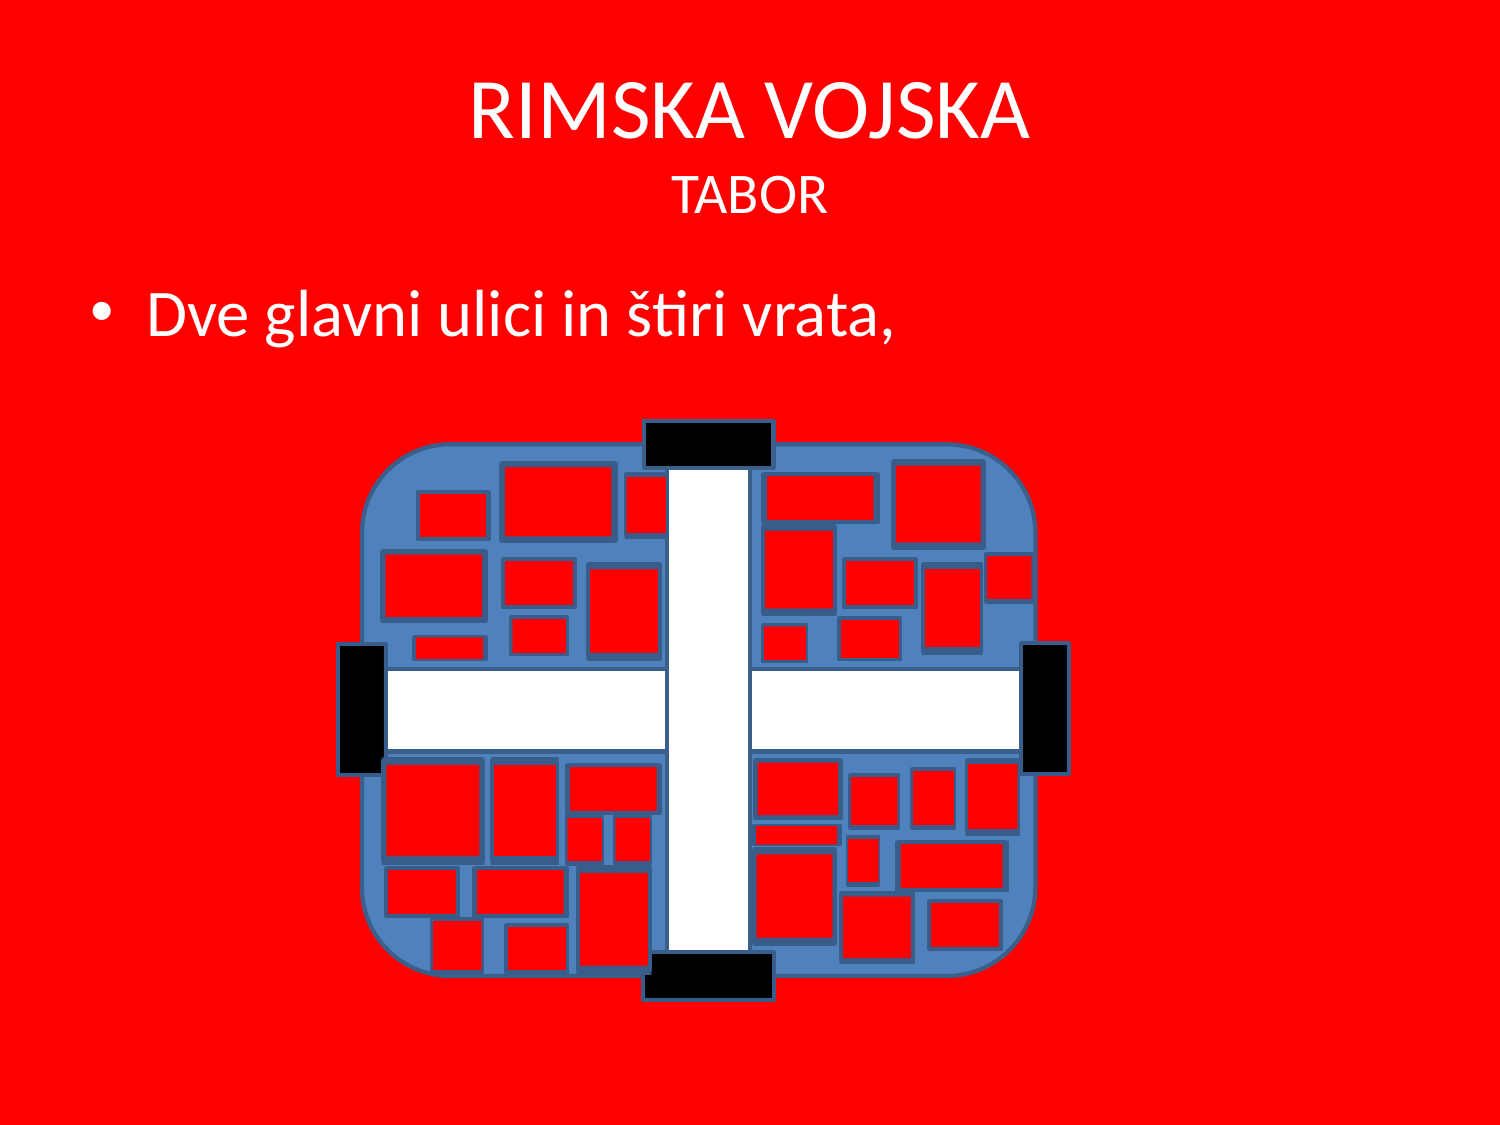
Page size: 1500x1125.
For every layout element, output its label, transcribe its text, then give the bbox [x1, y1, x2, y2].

picture [586, 562, 662, 661]
picture [839, 840, 1009, 964]
picture [848, 773, 900, 830]
picture [761, 623, 808, 663]
picture [842, 557, 918, 609]
picture [910, 767, 956, 830]
picture [891, 459, 986, 550]
picture [753, 758, 843, 820]
picture [927, 899, 1003, 951]
text_box [361, 778, 430, 974]
picture [501, 557, 577, 609]
picture [761, 472, 902, 661]
picture [965, 641, 1071, 836]
list Dve glavni ulici in štiri vrata, [75, 262, 1425, 1005]
picture [752, 824, 842, 846]
picture [412, 635, 488, 661]
picture [752, 847, 837, 946]
picture [336, 642, 776, 1002]
text_box [460, 866, 472, 917]
text_box [361, 420, 1036, 977]
text_box [437, 866, 641, 977]
picture [380, 549, 488, 623]
picture [984, 552, 1034, 604]
picture [921, 562, 983, 655]
picture [499, 461, 618, 543]
picture [504, 923, 569, 975]
text_box [604, 815, 613, 865]
picture [624, 472, 668, 539]
picture [509, 615, 569, 656]
title RIMSKA VOJSKA TABOR [75, 45, 1425, 233]
picture [846, 835, 880, 887]
